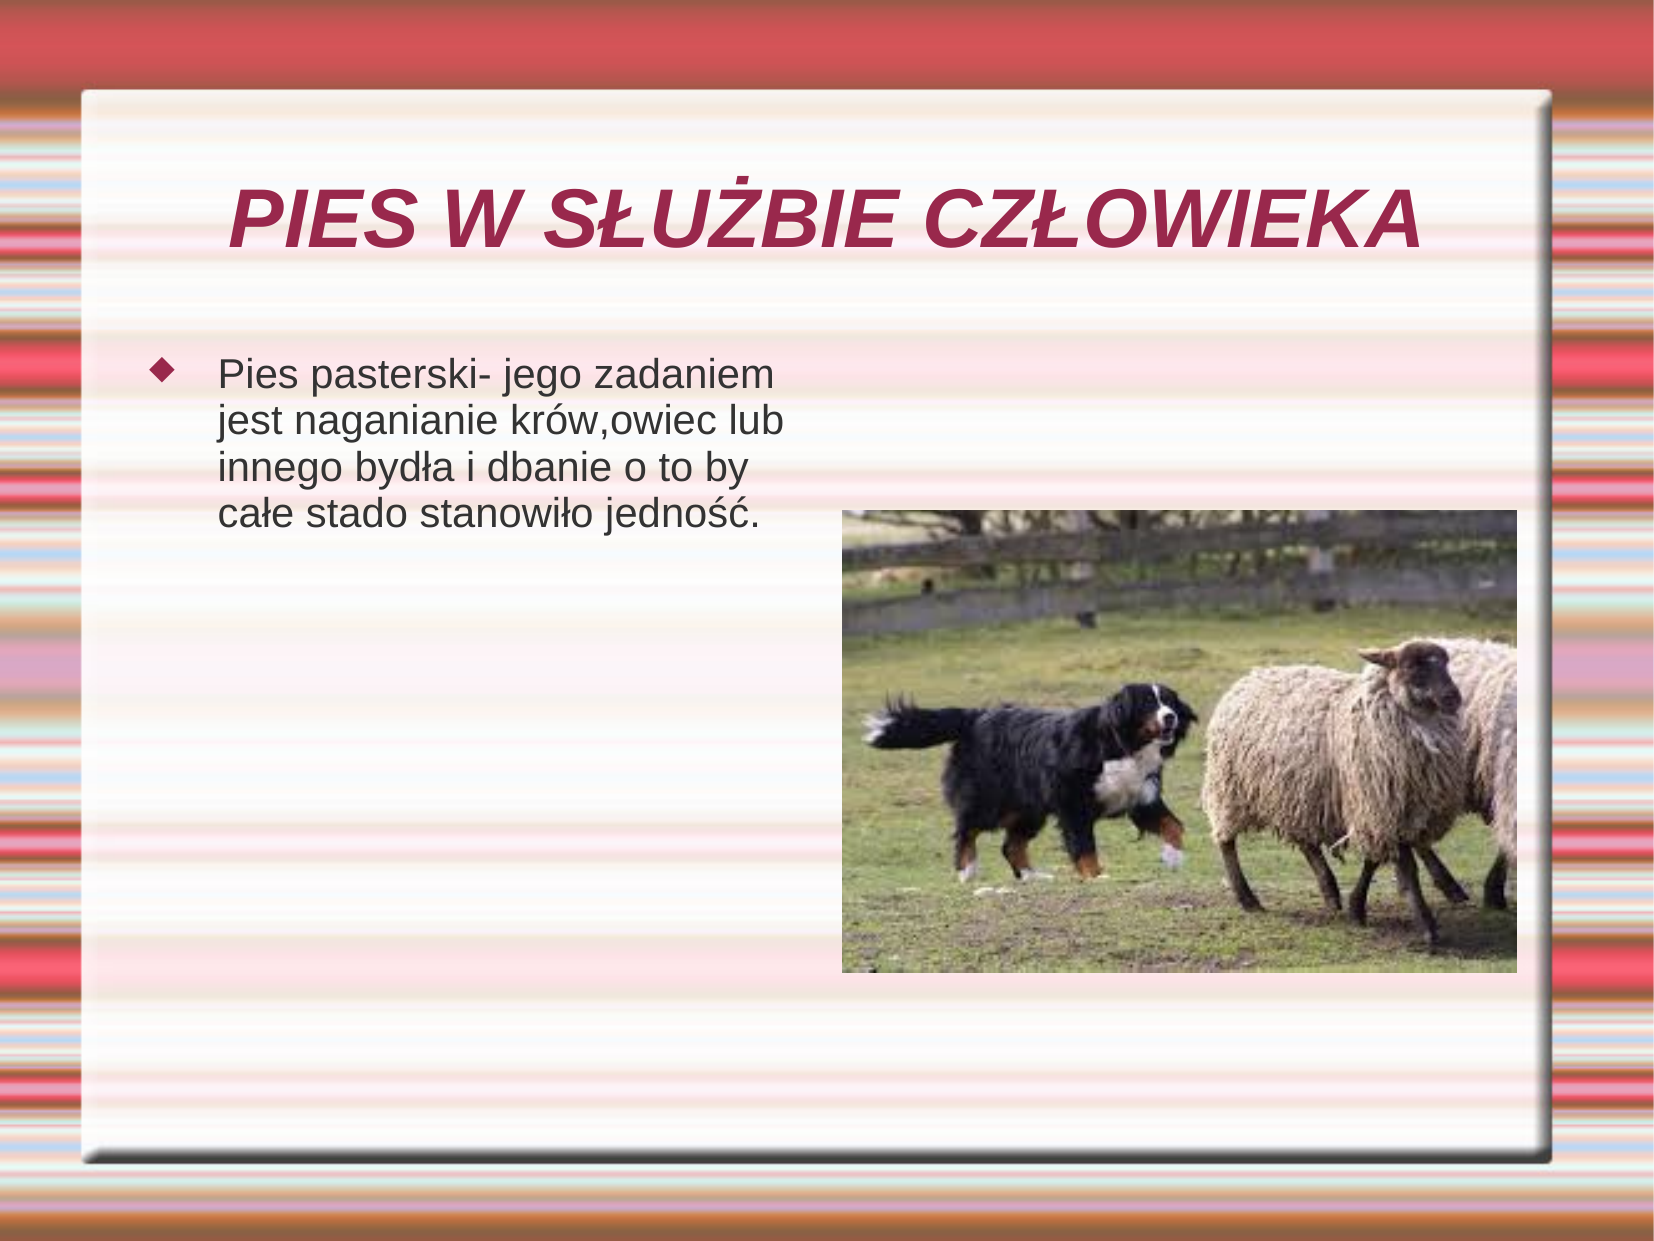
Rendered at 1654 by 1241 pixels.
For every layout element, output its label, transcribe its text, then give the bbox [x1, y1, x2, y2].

title PIES W SŁUŻBIE CZŁOWIEKA [121, 114, 1534, 322]
list Pies pasterski- jego zadaniem jest naganianie krów,owiec lub innego bydła i dbanie o to by całe stado stanowiło jedność. [134, 350, 809, 1133]
picture [0, 0, 1654, 1241]
